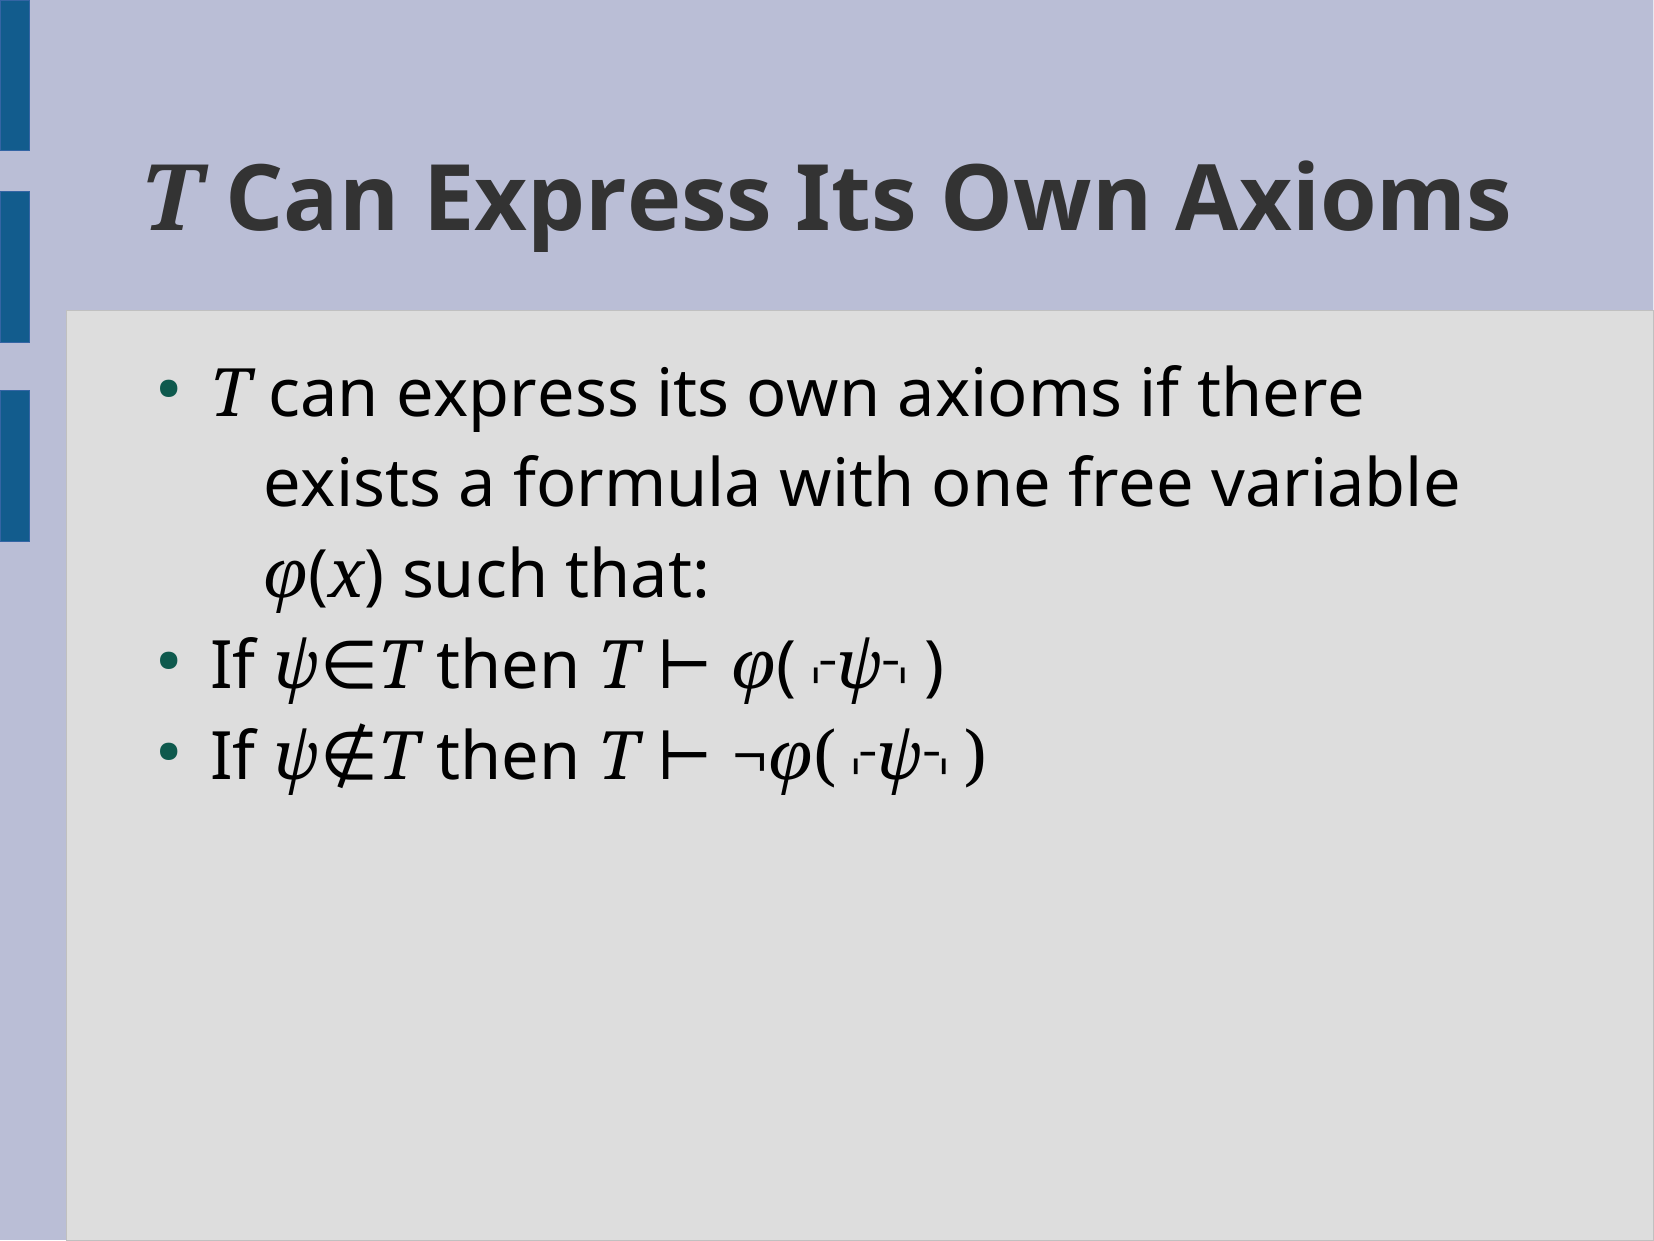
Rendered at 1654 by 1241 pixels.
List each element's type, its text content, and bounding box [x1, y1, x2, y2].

title T Can Express Its Own Axioms [121, 91, 1534, 299]
list T can express its own axioms if there exists a formula with one free variable φ(x) such that: If ψ∈T then T ⊢ φ(⌌ψ⌍) If ψ∉T then T ⊢ ¬φ(⌌ψ⌍) [121, 344, 1534, 1127]
